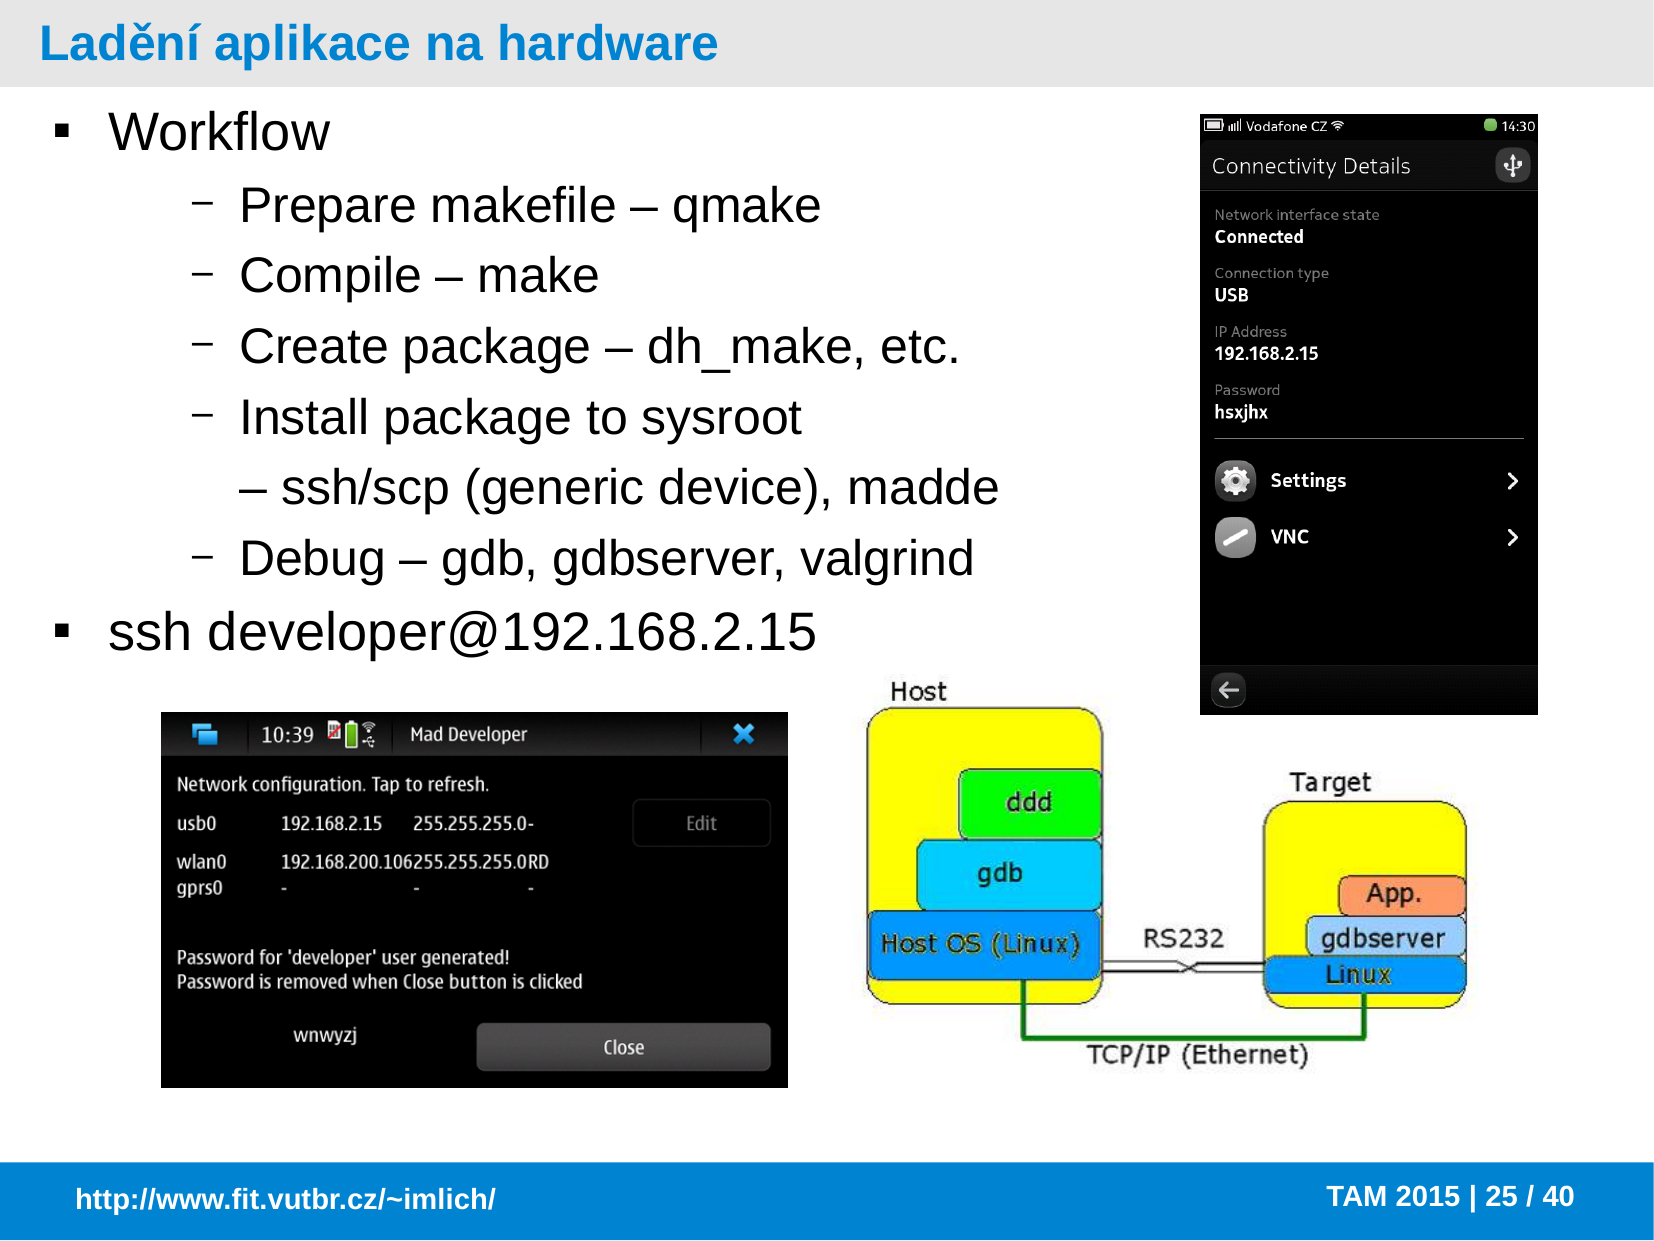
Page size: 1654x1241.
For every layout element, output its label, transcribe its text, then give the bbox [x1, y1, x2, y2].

picture [161, 114, 1598, 1126]
title Ladění aplikace na hardware [39, 5, 1615, 81]
list Workflow Prepare makefile – qmake Compile – make Create package – dh_make, etc. Install package to sysroot – ssh/scp (generic device), madde Debug – gdb, gdbserver, valgrind ssh developer@192.168.2.15 [37, 101, 1613, 1126]
